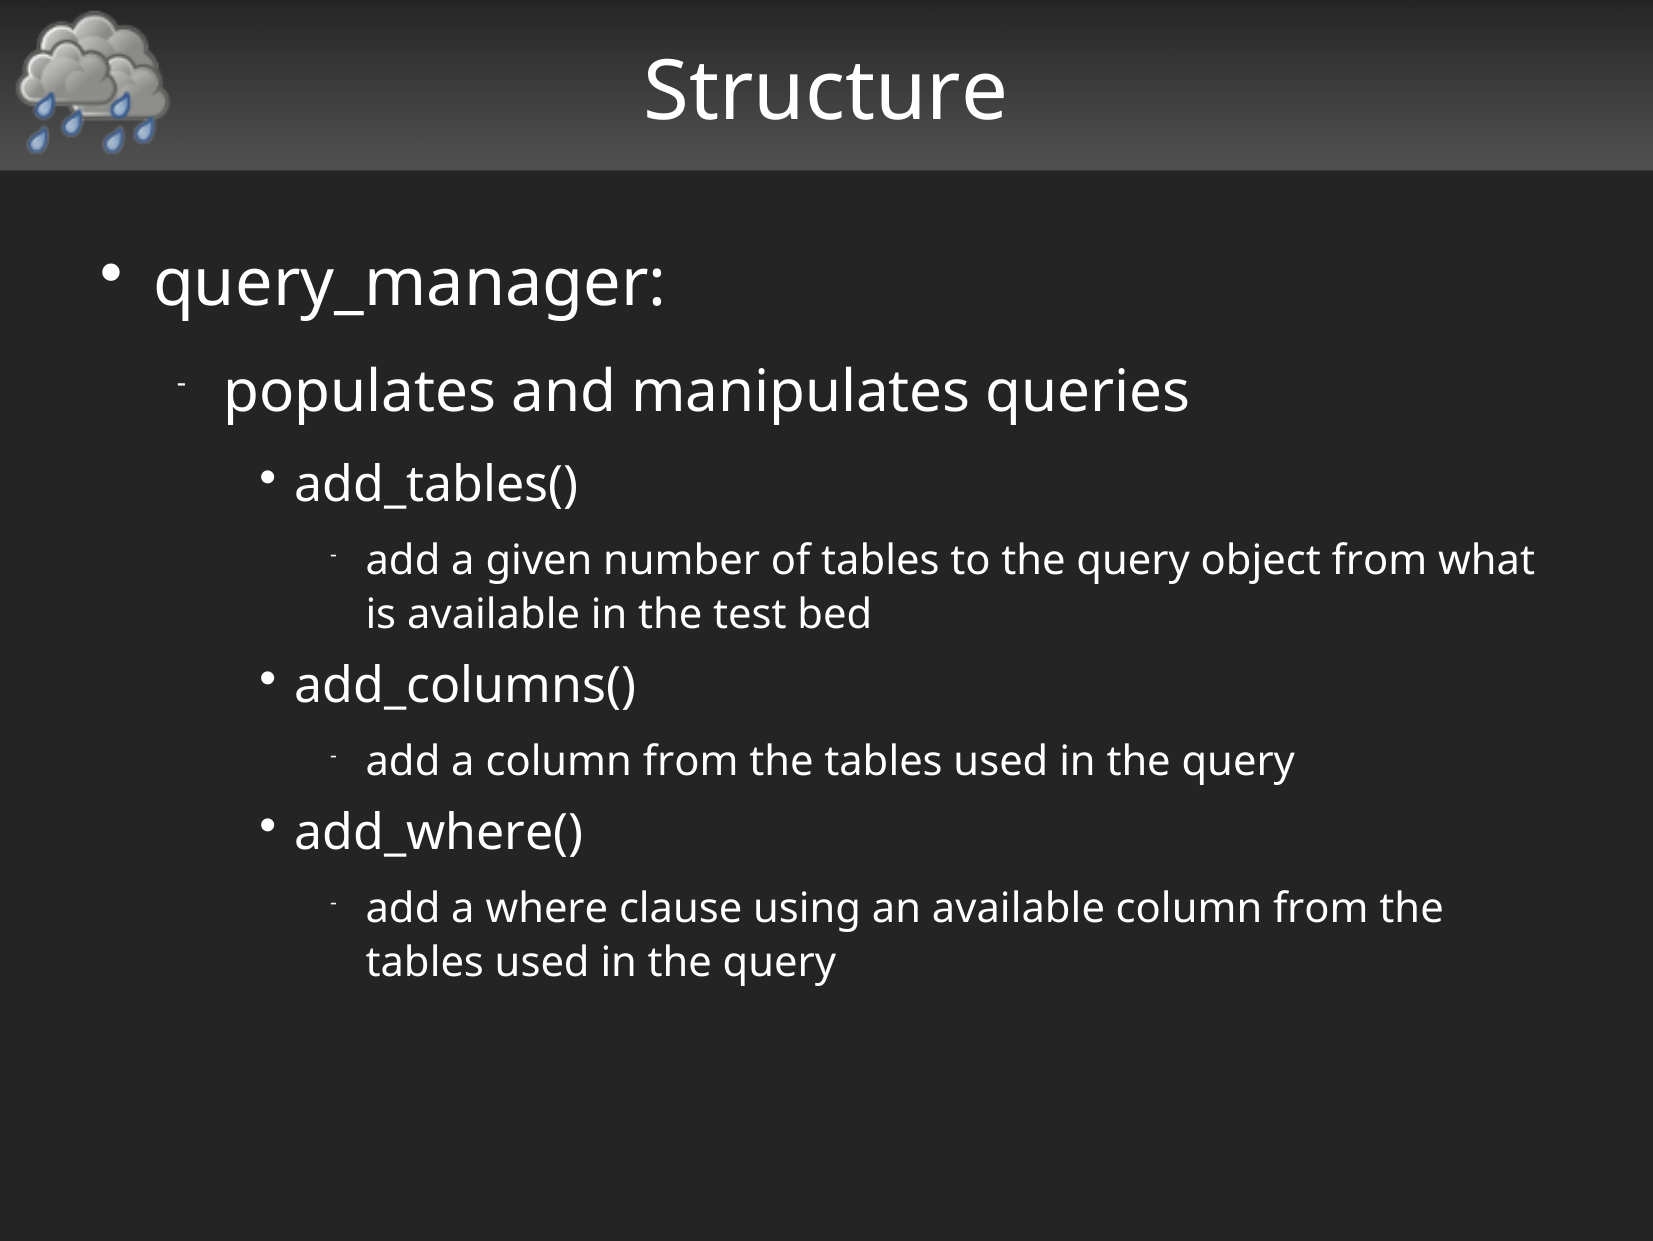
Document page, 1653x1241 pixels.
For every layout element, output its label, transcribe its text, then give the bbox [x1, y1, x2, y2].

title Structure [82, 39, 1570, 137]
picture [0, 0, 1653, 1241]
list query_manager: populates and manipulates queries add_tables() add a given number of tables to the query object from what is available in the test bed add_columns() add a column from the tables used in the query add_where() add a where clause using an available column from the tables used in the query [82, 236, 1570, 1042]
